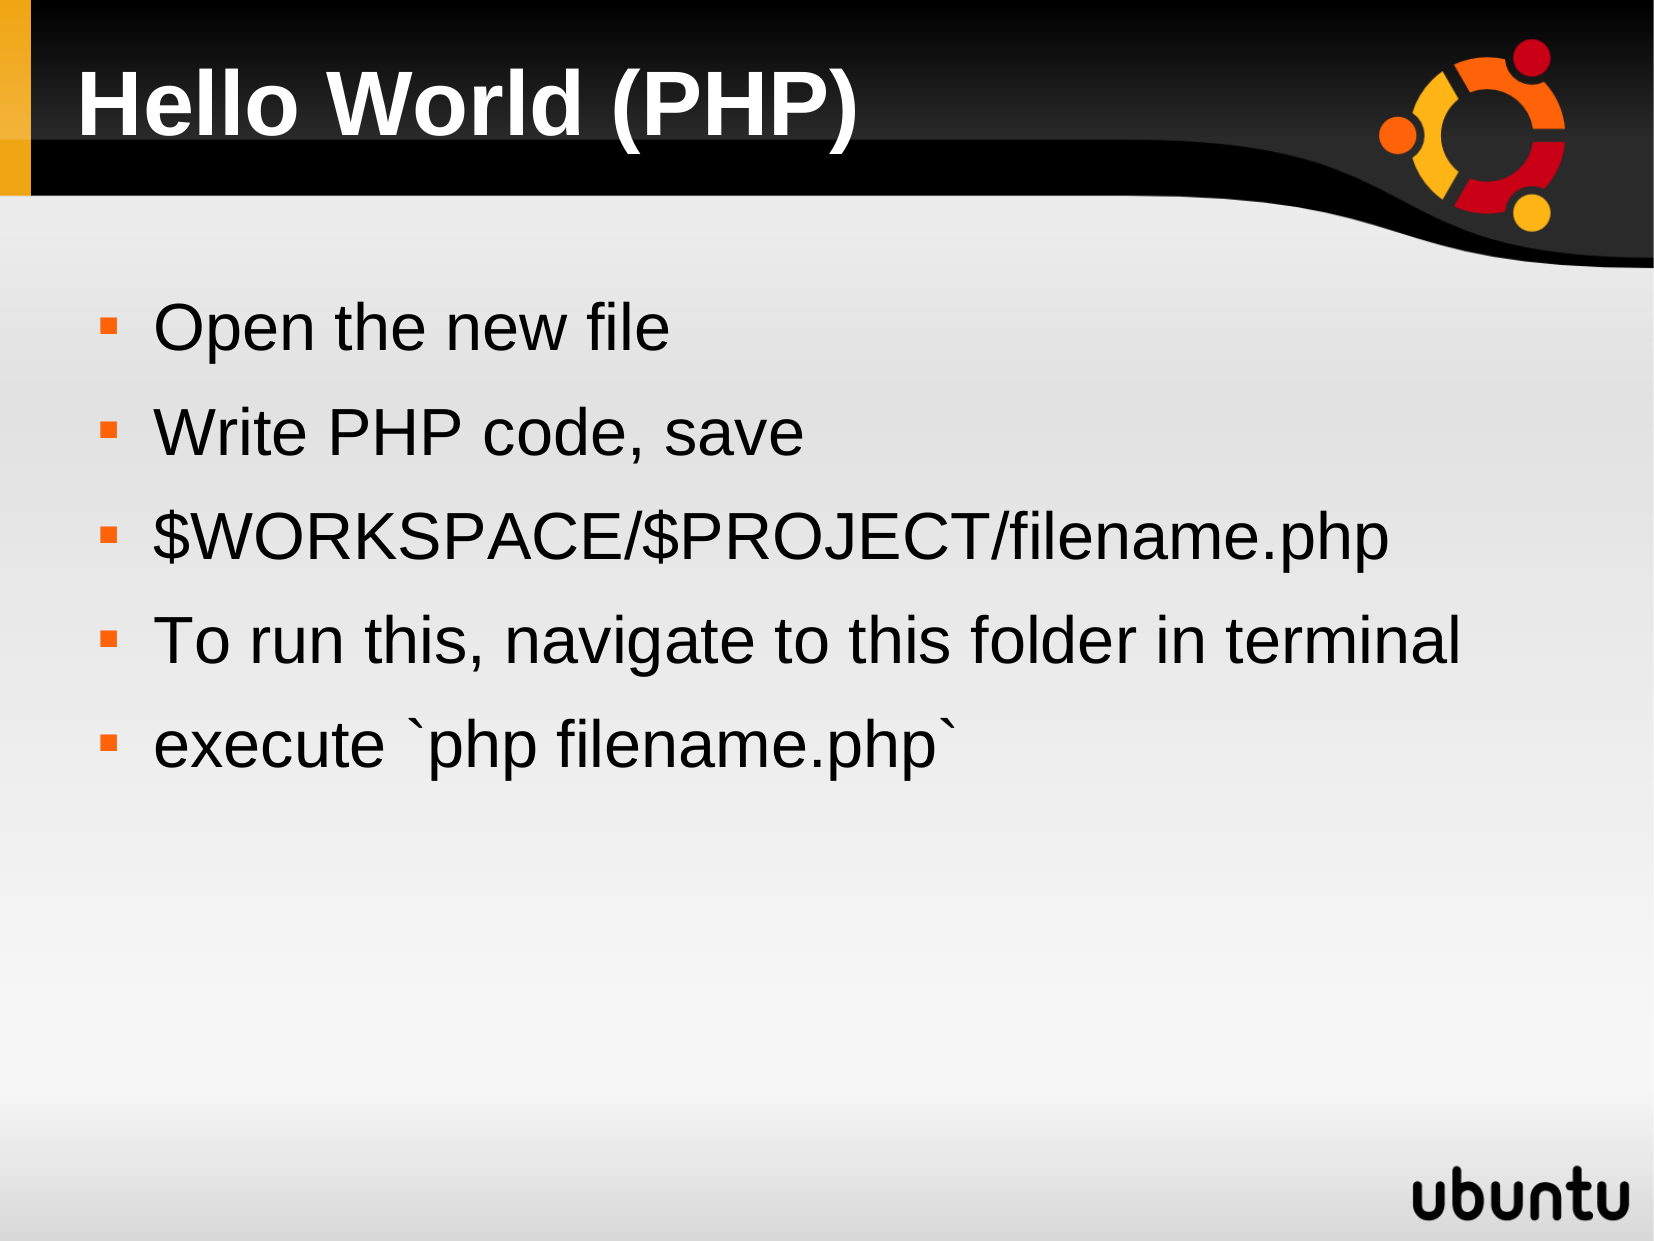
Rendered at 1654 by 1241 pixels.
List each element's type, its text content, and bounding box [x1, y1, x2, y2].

list Open the new file Write PHP code, save $WORKSPACE/$PROJECT/filename.php To run this, navigate to this folder in terminal execute `php filename.php` [82, 290, 1571, 1094]
title Hello World (PHP) [76, 0, 1565, 208]
picture [0, 0, 1654, 1241]
